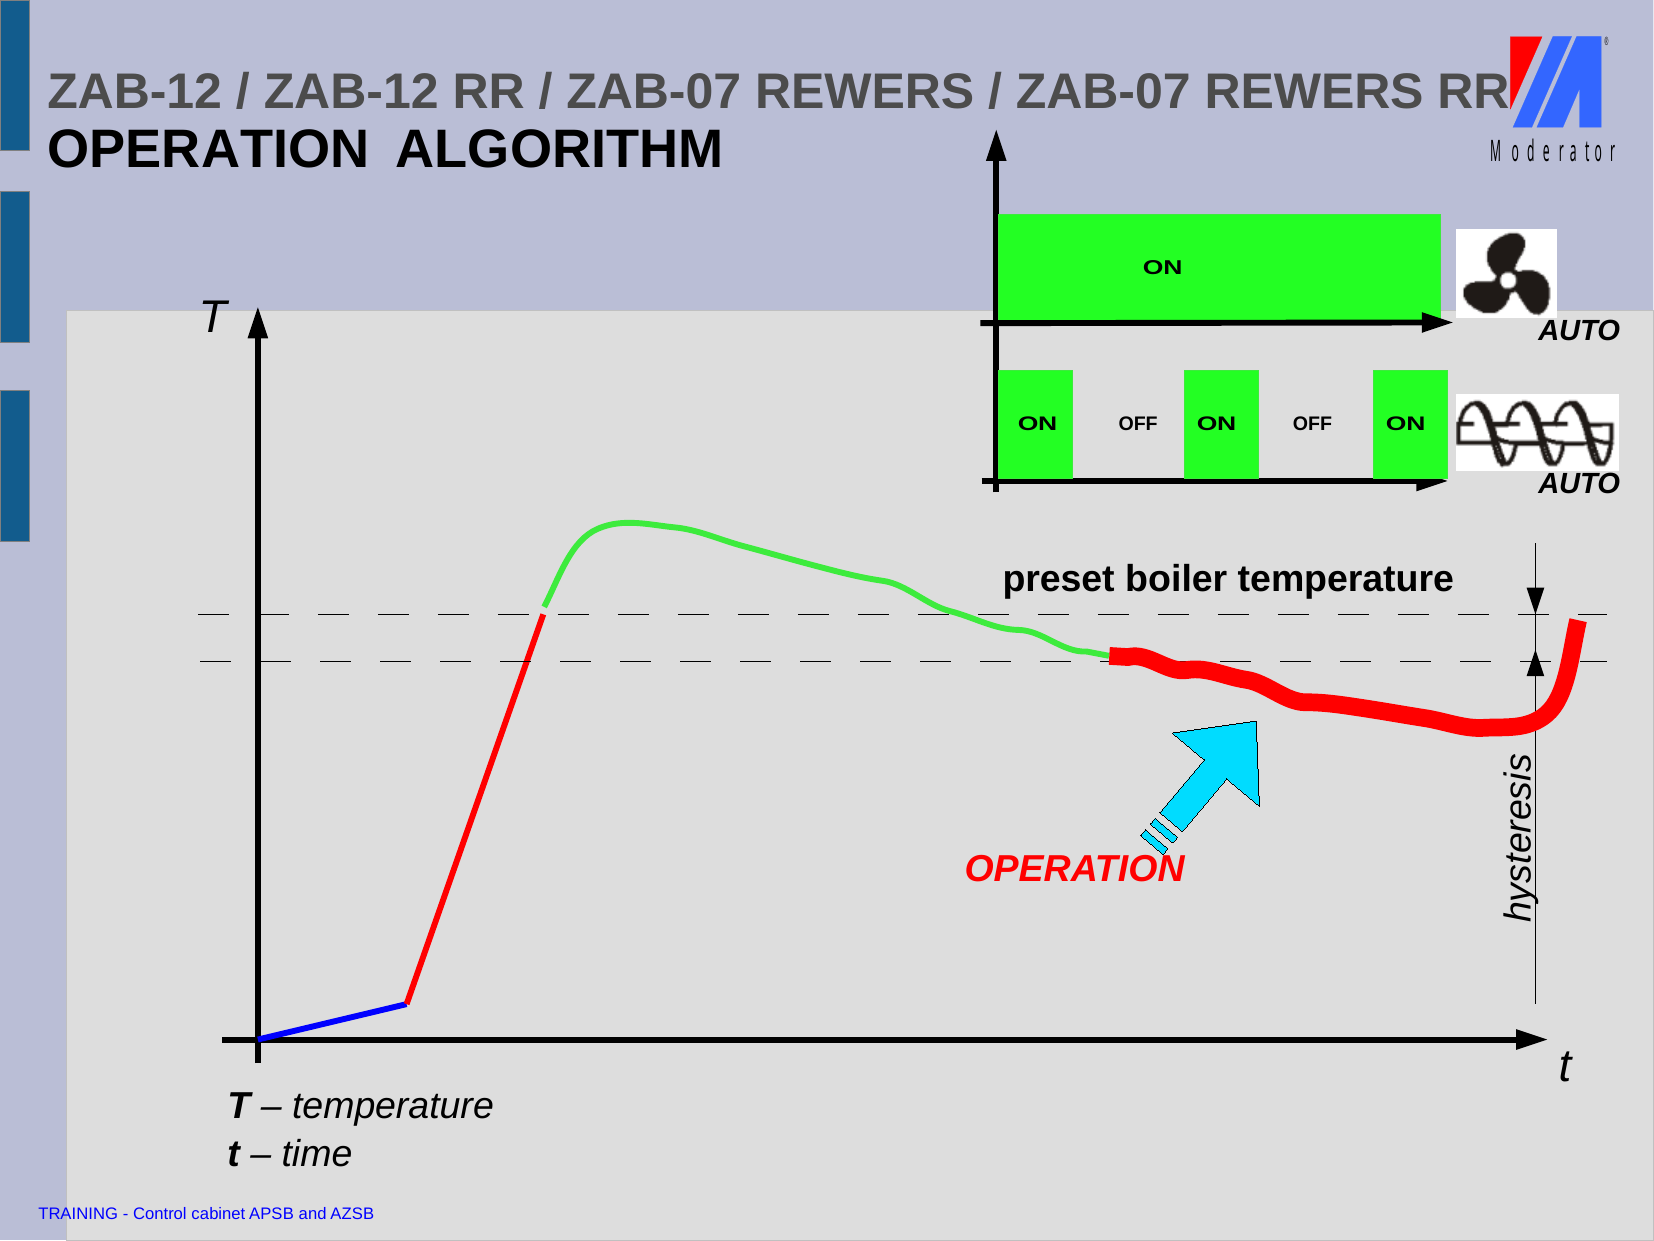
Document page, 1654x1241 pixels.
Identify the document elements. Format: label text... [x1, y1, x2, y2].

text_box ON [1128, 249, 1198, 287]
text_box OFF [1278, 405, 1348, 443]
text_box [1140, 829, 1157, 839]
text_box T – temperature [212, 1077, 863, 1136]
text_box AUTO [1523, 306, 1654, 355]
text_box [1184, 362, 1259, 479]
text_box AUTO [1523, 459, 1654, 508]
picture [1456, 229, 1557, 318]
text_box [1159, 721, 1260, 832]
text_box [998, 370, 1073, 479]
text_box t – time [212, 1124, 733, 1183]
text_box TRAINING - Control cabinet APSB and AZSB [23, 1197, 1134, 1231]
text_box t [1523, 1033, 1607, 1099]
picture [1456, 394, 1619, 471]
text_box hysteresis [1489, 696, 1546, 981]
text_box [998, 214, 1441, 320]
text_box [1347, 362, 1448, 479]
title ZAB-12 / ZAB-12 RR / ZAB-07 REWERS / ZAB-07 REWERS RR OPERATION ALGORITHM [47, 46, 1536, 196]
text_box OPERATION [944, 839, 1205, 898]
text_box ON [1003, 405, 1073, 443]
text_box ON [1182, 405, 1252, 443]
text_box ON [1371, 405, 1441, 443]
picture [1488, 33, 1630, 166]
text_box [1150, 818, 1178, 839]
text_box T [153, 283, 272, 350]
text_box OFF [1103, 405, 1173, 443]
text_box preset boiler temperature [874, 507, 1583, 610]
